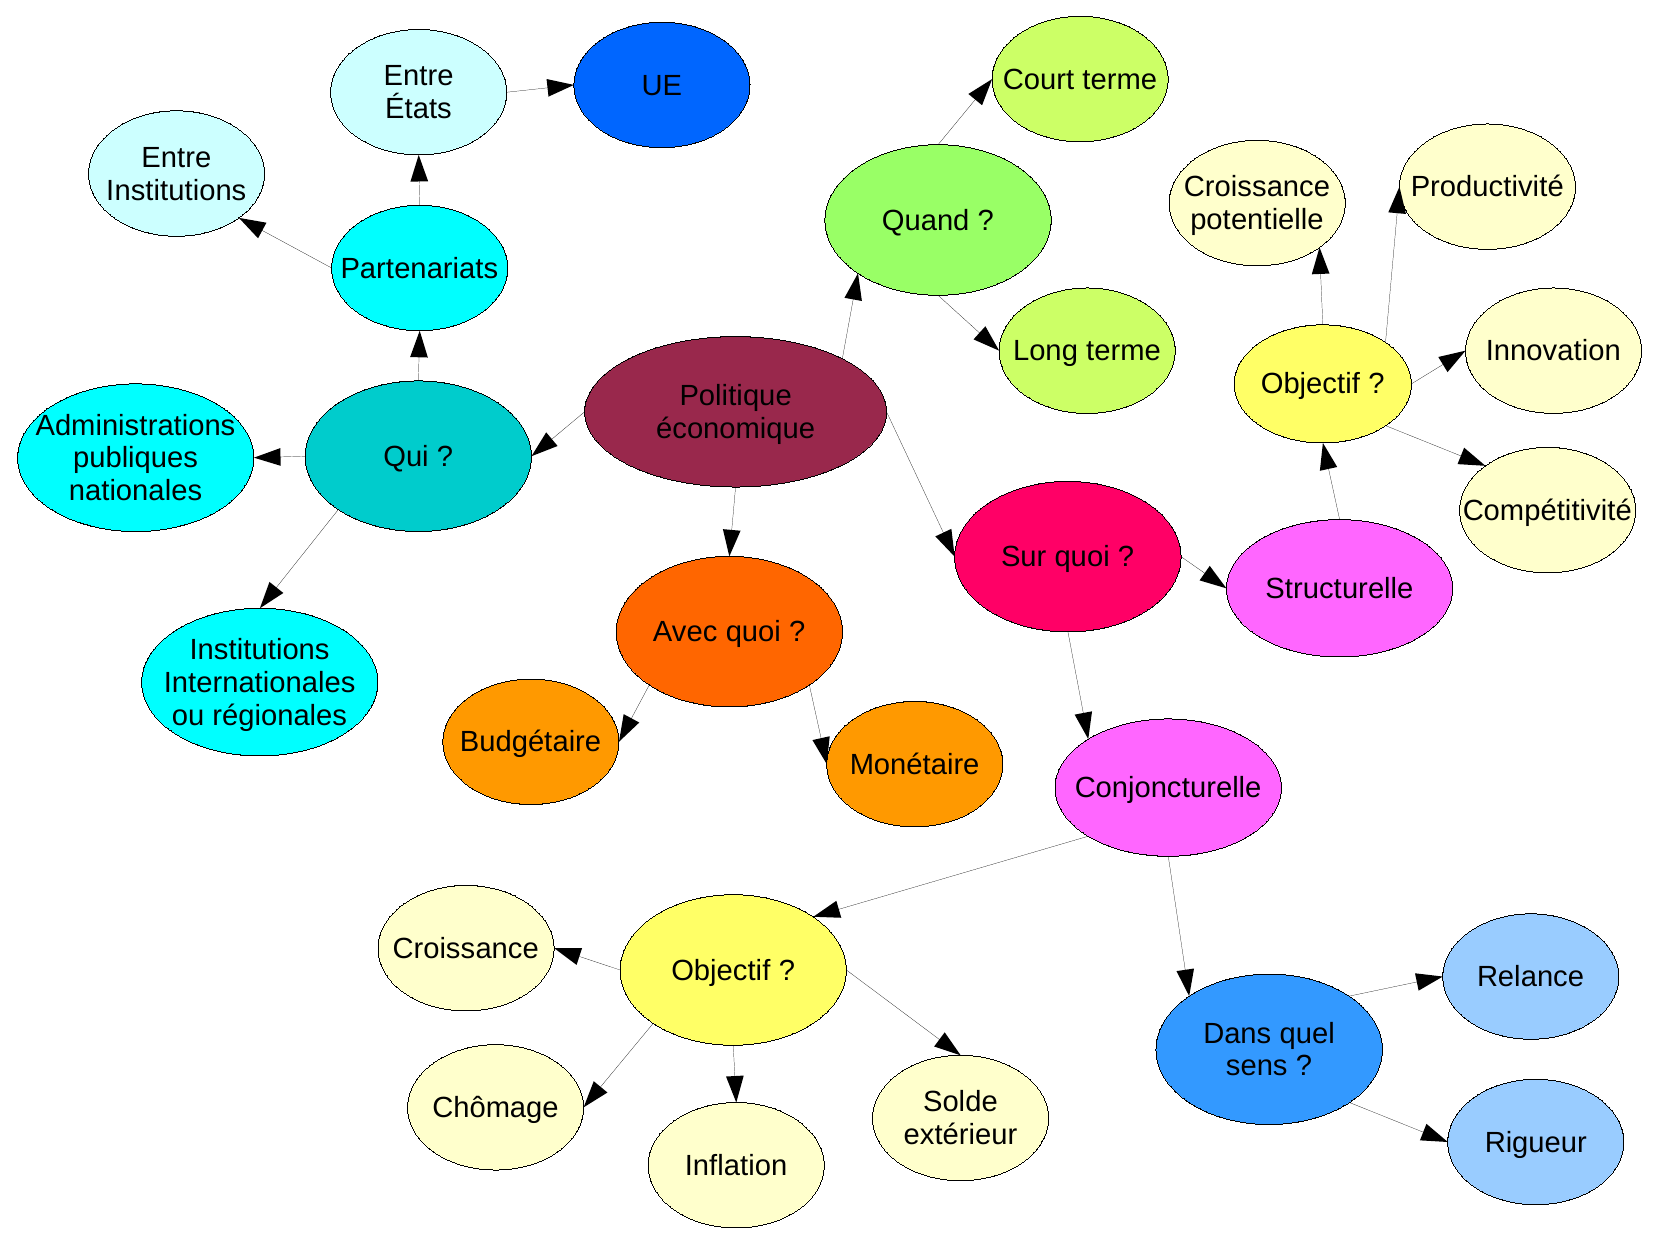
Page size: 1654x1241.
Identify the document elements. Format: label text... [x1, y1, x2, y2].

text_box Institutions Internationales ou régionales [141, 608, 378, 756]
text_box Croissance [378, 885, 555, 1011]
text_box Partenariats [331, 205, 508, 331]
text_box Budgétaire [442, 679, 619, 805]
text_box Chômage [407, 1044, 584, 1171]
text_box UE [573, 22, 751, 148]
text_box Entre Institutions [88, 110, 265, 237]
text_box Avec quoi ? [616, 556, 843, 707]
text_box Innovation [1465, 287, 1642, 414]
text_box Objectif ? [620, 894, 847, 1046]
text_box Structurelle [1226, 519, 1453, 657]
text_box Court terme [992, 16, 1169, 142]
text_box Rigueur [1447, 1079, 1624, 1205]
text_box Administrations publiques nationales [17, 383, 254, 532]
text_box Dans quel sens ? [1155, 974, 1383, 1125]
text_box Compétitivité [1459, 447, 1636, 573]
text_box Long terme [999, 287, 1176, 414]
text_box Productivité [1399, 123, 1576, 250]
text_box Qui ? [305, 380, 532, 532]
text_box Objectif ? [1234, 324, 1412, 443]
text_box Conjoncturelle [1055, 718, 1282, 857]
text_box Monétaire [826, 701, 1003, 827]
text_box Solde extérieur [872, 1055, 1049, 1181]
text_box Relance [1442, 913, 1619, 1040]
text_box Croissance potentielle [1169, 140, 1346, 266]
text_box Entre États [330, 29, 507, 155]
text_box Quand ? [824, 144, 1052, 296]
text_box Politique économique [584, 336, 887, 488]
text_box Sur quoi ? [954, 481, 1182, 632]
text_box Inflation [648, 1102, 825, 1228]
